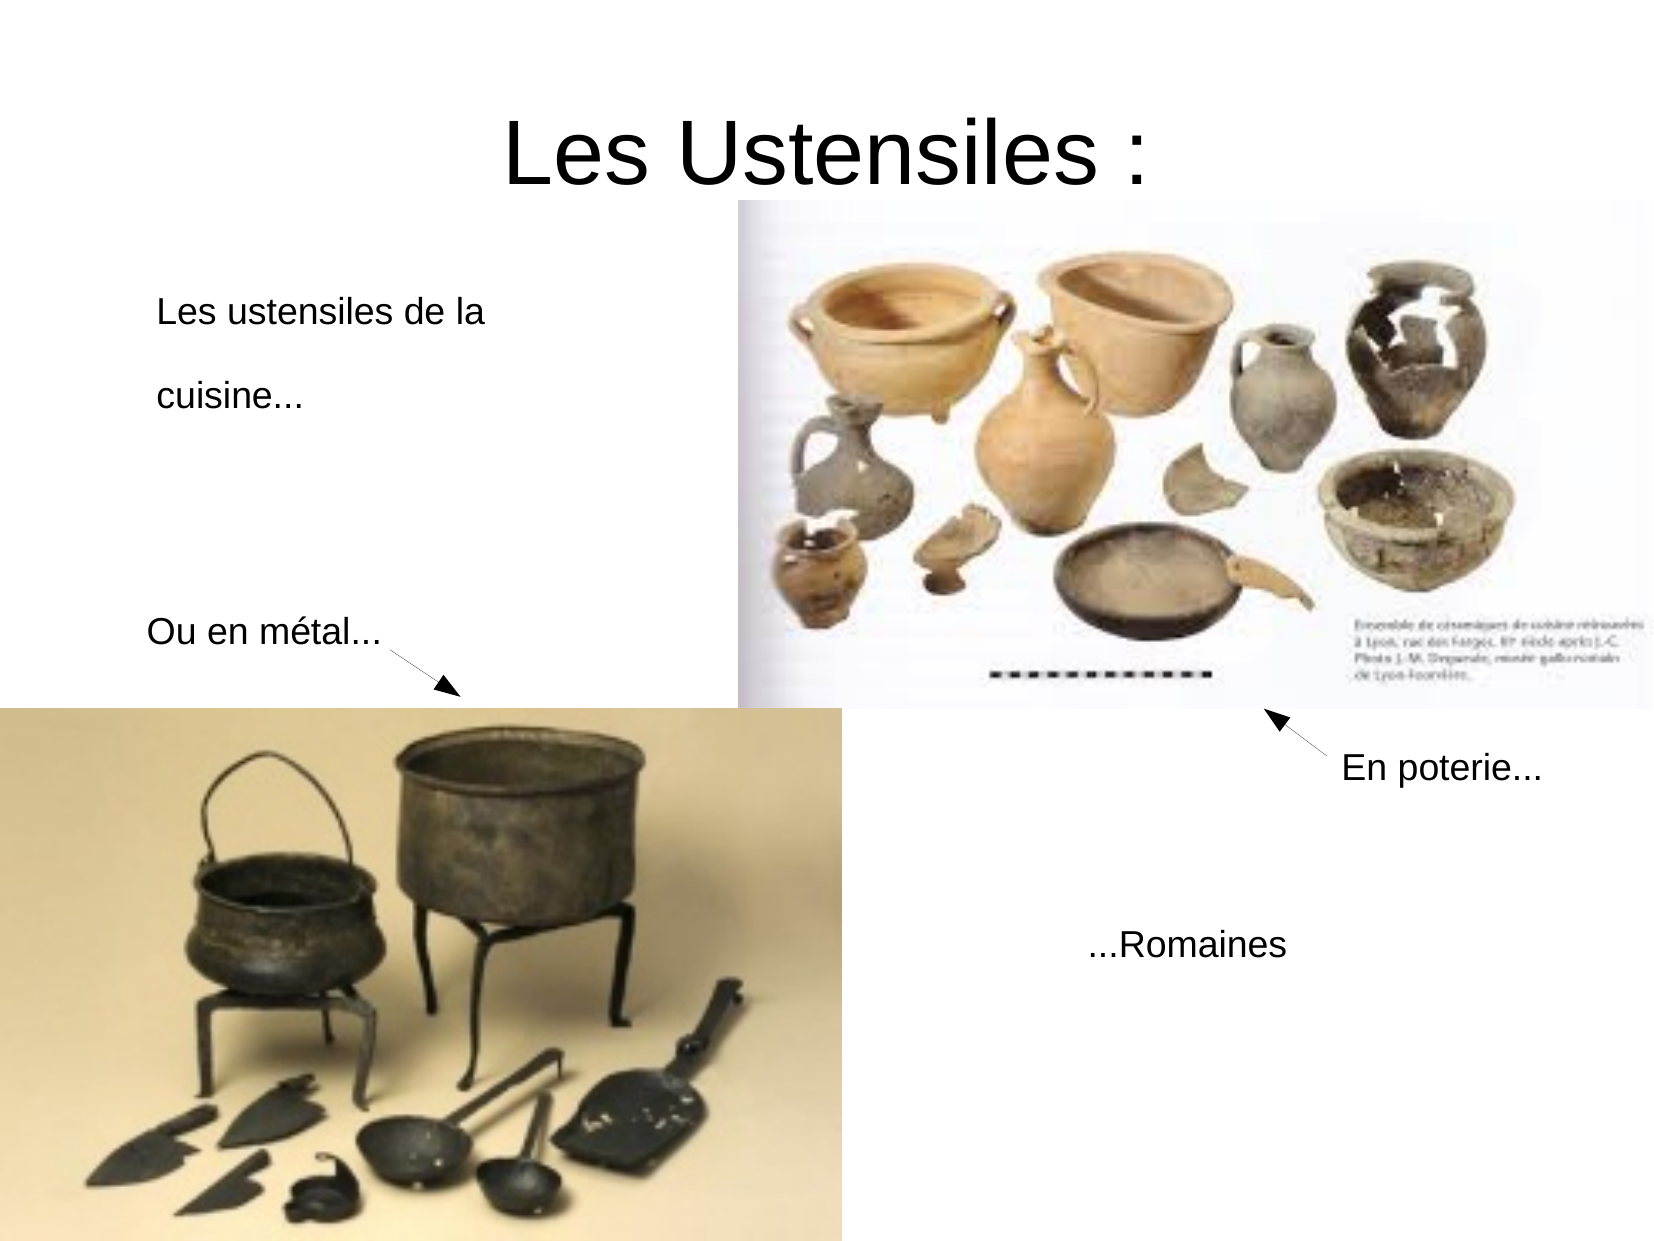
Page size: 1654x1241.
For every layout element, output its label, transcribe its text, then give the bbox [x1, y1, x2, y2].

picture [0, 200, 1654, 1241]
text_box Ou en métal... [131, 603, 522, 660]
title Les Ustensiles : [82, 49, 1571, 257]
text_box ...Romaines [1072, 916, 1498, 974]
text_box Les ustensiles de la cuisine... [141, 283, 573, 425]
text_box En poterie... [1326, 739, 1599, 797]
